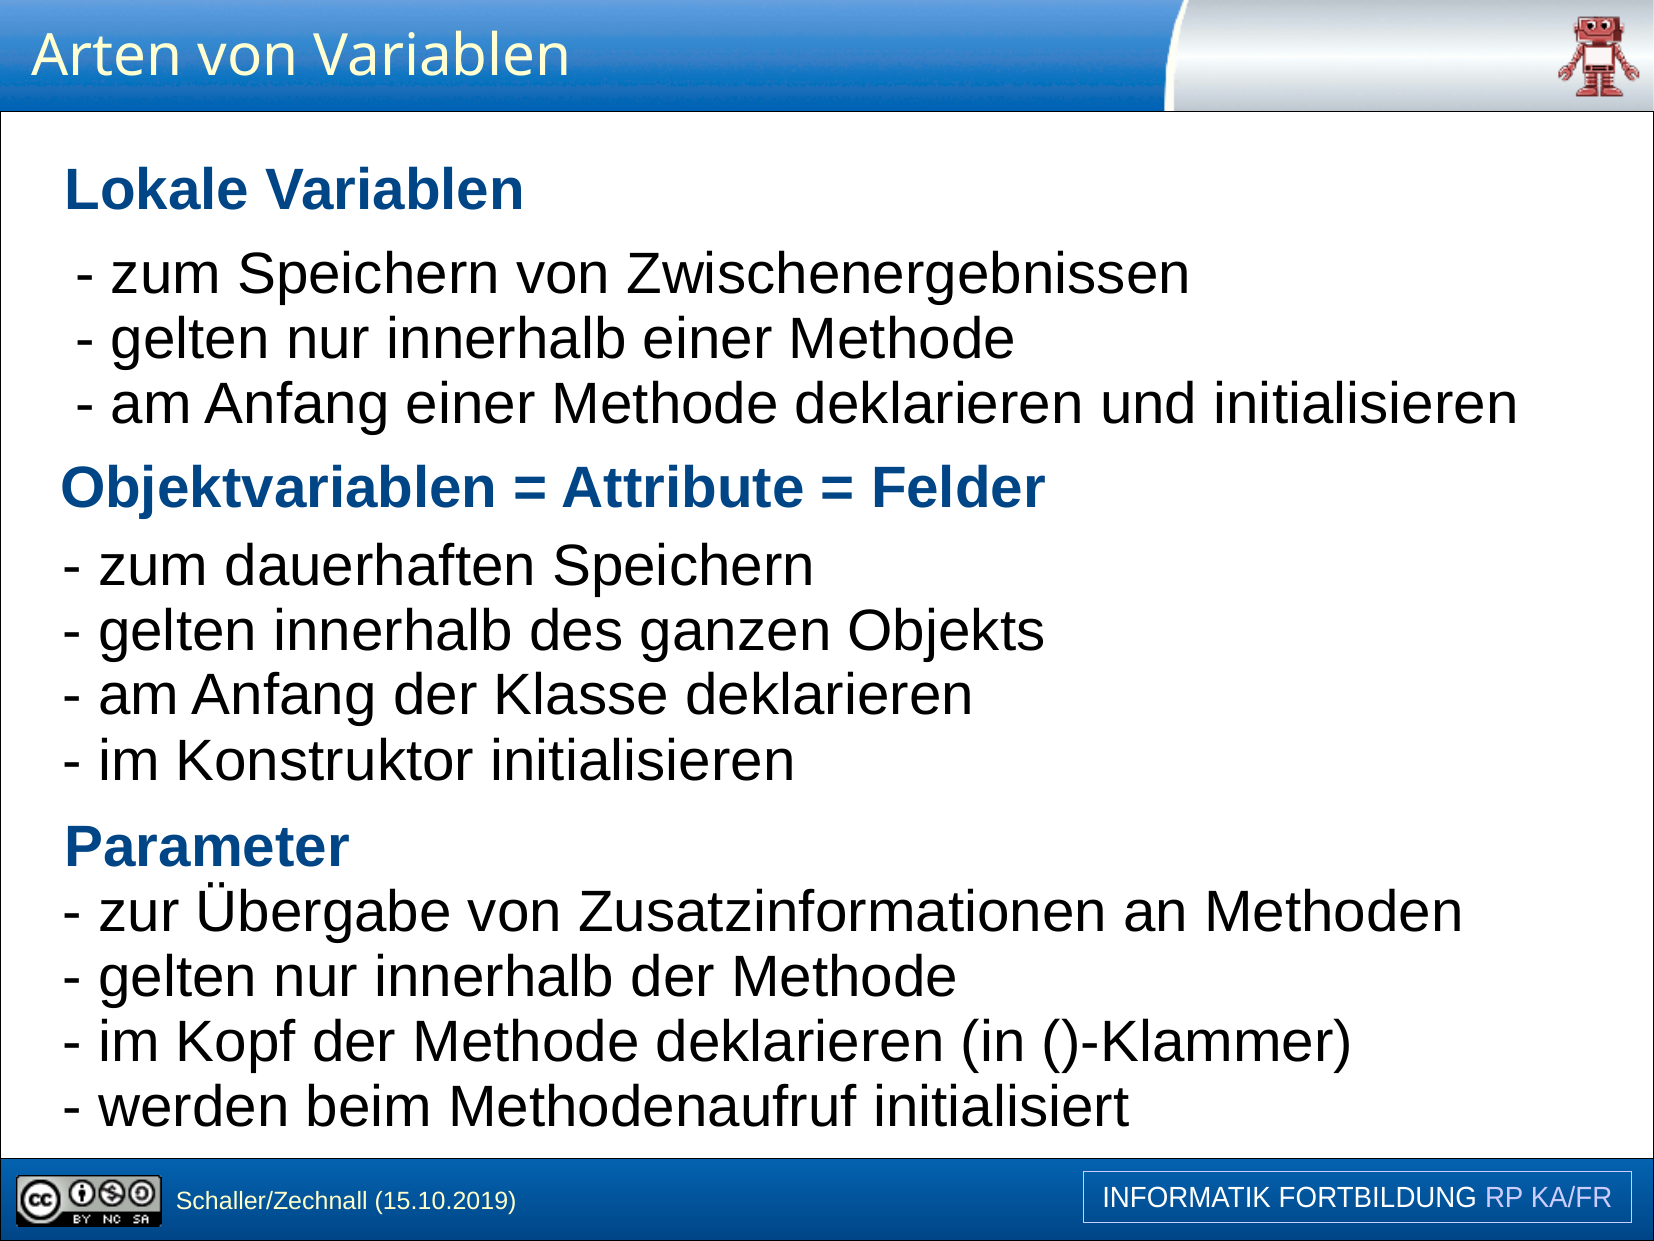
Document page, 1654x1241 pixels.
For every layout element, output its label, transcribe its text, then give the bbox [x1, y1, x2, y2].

picture [16, 1175, 162, 1227]
picture [0, 0, 1654, 111]
list Parameter [64, 813, 1355, 878]
list - zum dauerhaften Speichern - gelten innerhalb des ganzen Objekts - am Anfang der Klasse deklarieren - im Konstruktor initialisieren [62, 532, 1542, 793]
list - zur Übergabe von Zusatzinformationen an Methoden - gelten nur innerhalb der Methode - im Kopf der Methode deklarieren (in ()-Klammer) - werden beim Methodenaufruf initialisiert [62, 878, 1542, 1139]
list - zum Speichern von Zwischenergebnissen - gelten nur innerhalb einer Methode - am Anfang einer Methode deklarieren und initialisieren [75, 240, 1555, 500]
list Objektvariablen = Attribute = Felder [60, 454, 1350, 536]
title Arten von Variablen [31, 14, 1151, 92]
list Lokale Variablen [64, 156, 1355, 332]
